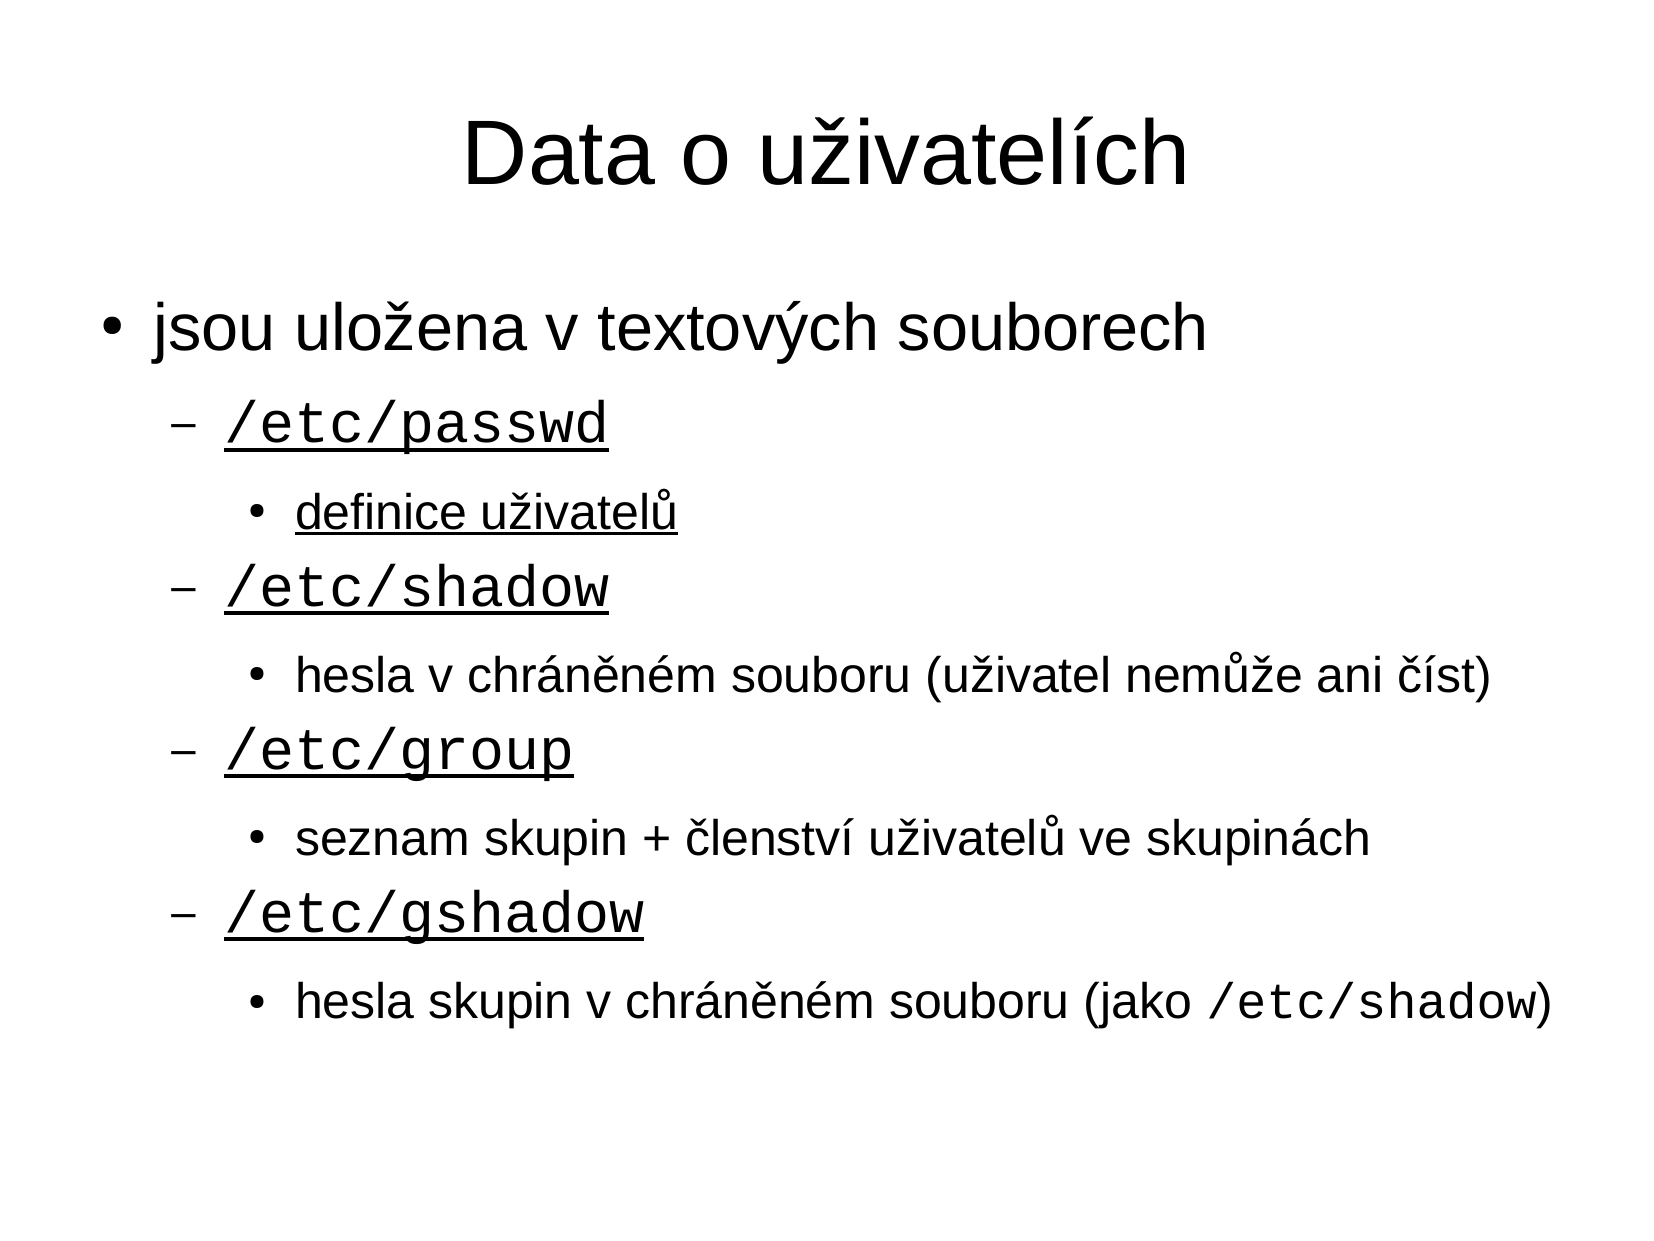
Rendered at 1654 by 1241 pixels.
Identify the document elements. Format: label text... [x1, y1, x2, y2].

list jsou uložena v textových souborech /etc/passwd definice uživatelů /etc/shadow hesla v chráněném souboru (uživatel nemůže ani číst) /etc/group seznam skupin + členství uživatelů ve skupinách /etc/gshadow hesla skupin v chráněném souboru (jako /etc/shadow) [82, 290, 1571, 1094]
title Data o uživatelích [82, 56, 1571, 250]
